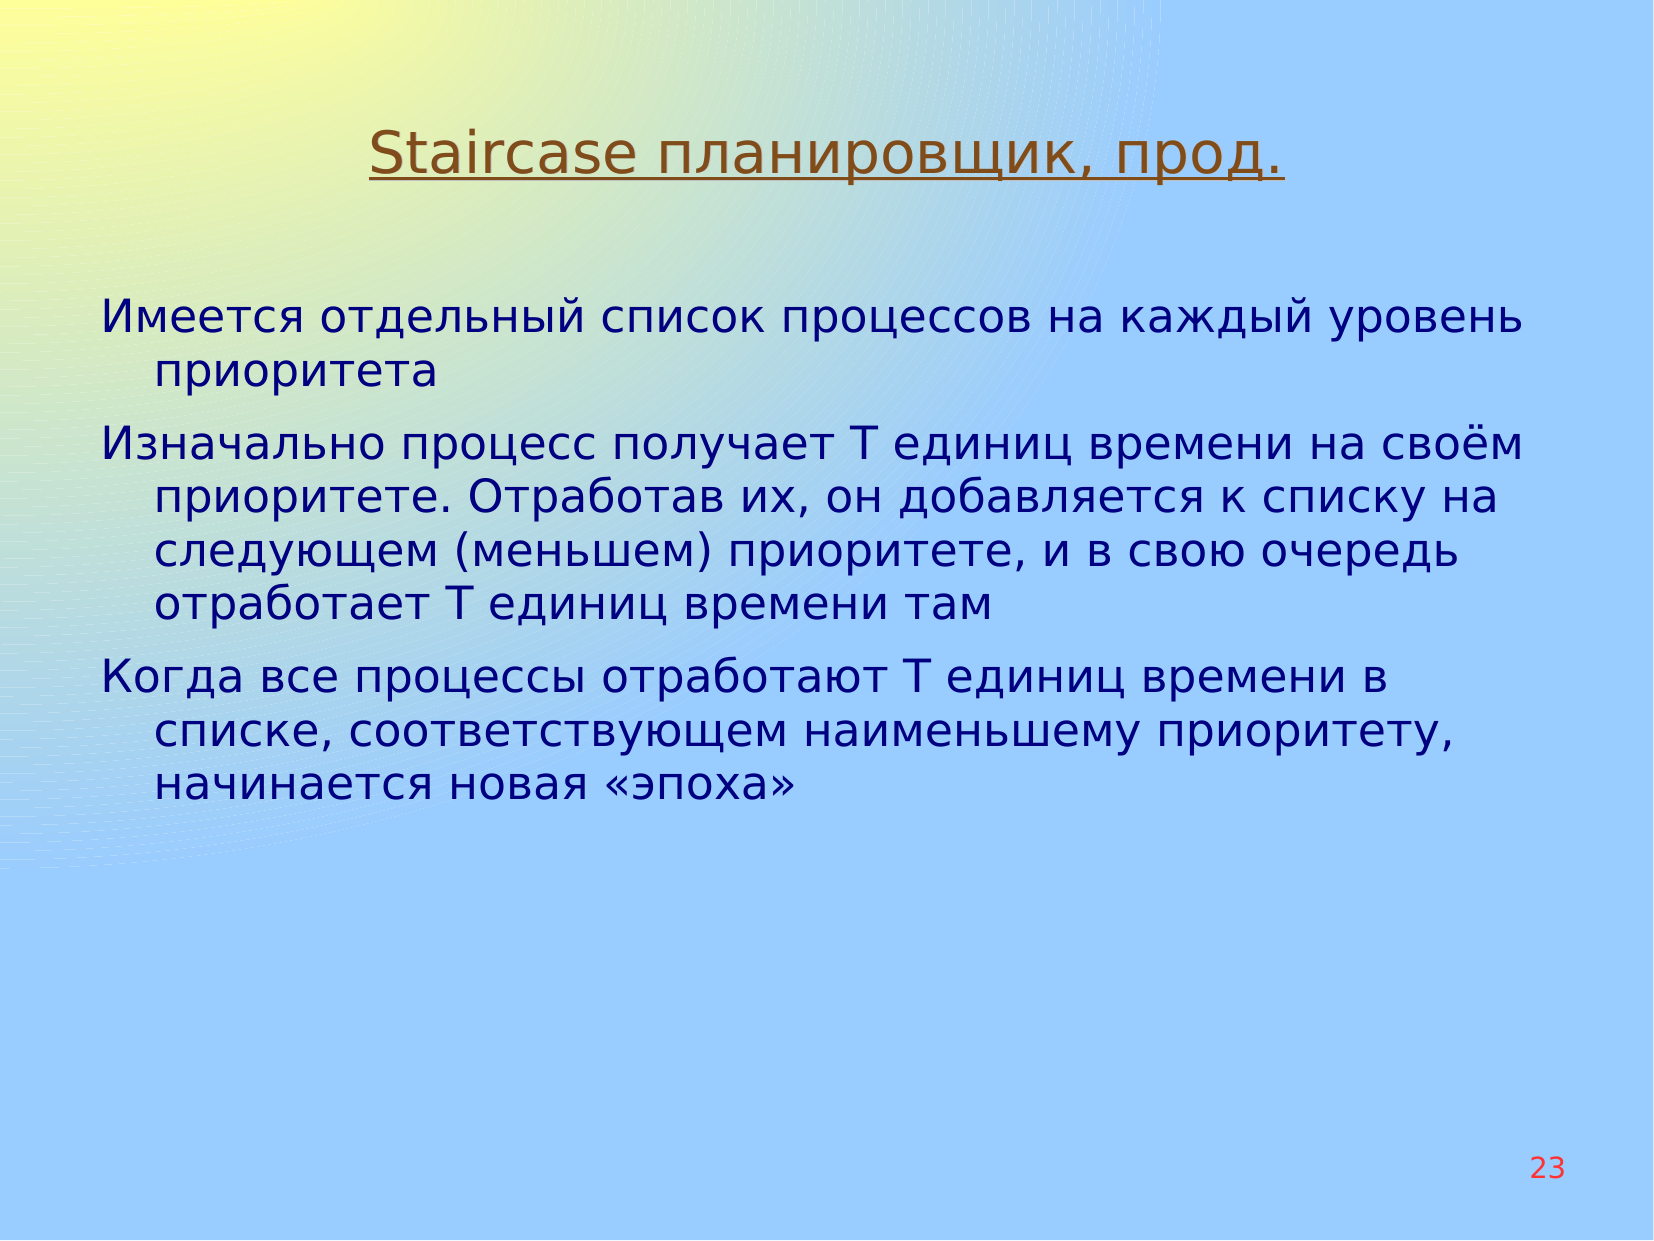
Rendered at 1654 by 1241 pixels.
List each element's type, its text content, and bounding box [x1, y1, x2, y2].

list Имеется отдельный список процессов на каждый уровень приоритета Изначально процесс получает T единиц времени на своём приоритете. Отработав их, он добавляется к списку на следующем (меньшем) приоритете, и в свою очередь отработает T единиц времени там Когда все процессы отработают T единиц времени в списке, соответствующем наименьшему приоритету, начинается новая «эпоха» [82, 290, 1571, 1094]
title Staircase планировщик, прод. [82, 56, 1571, 250]
